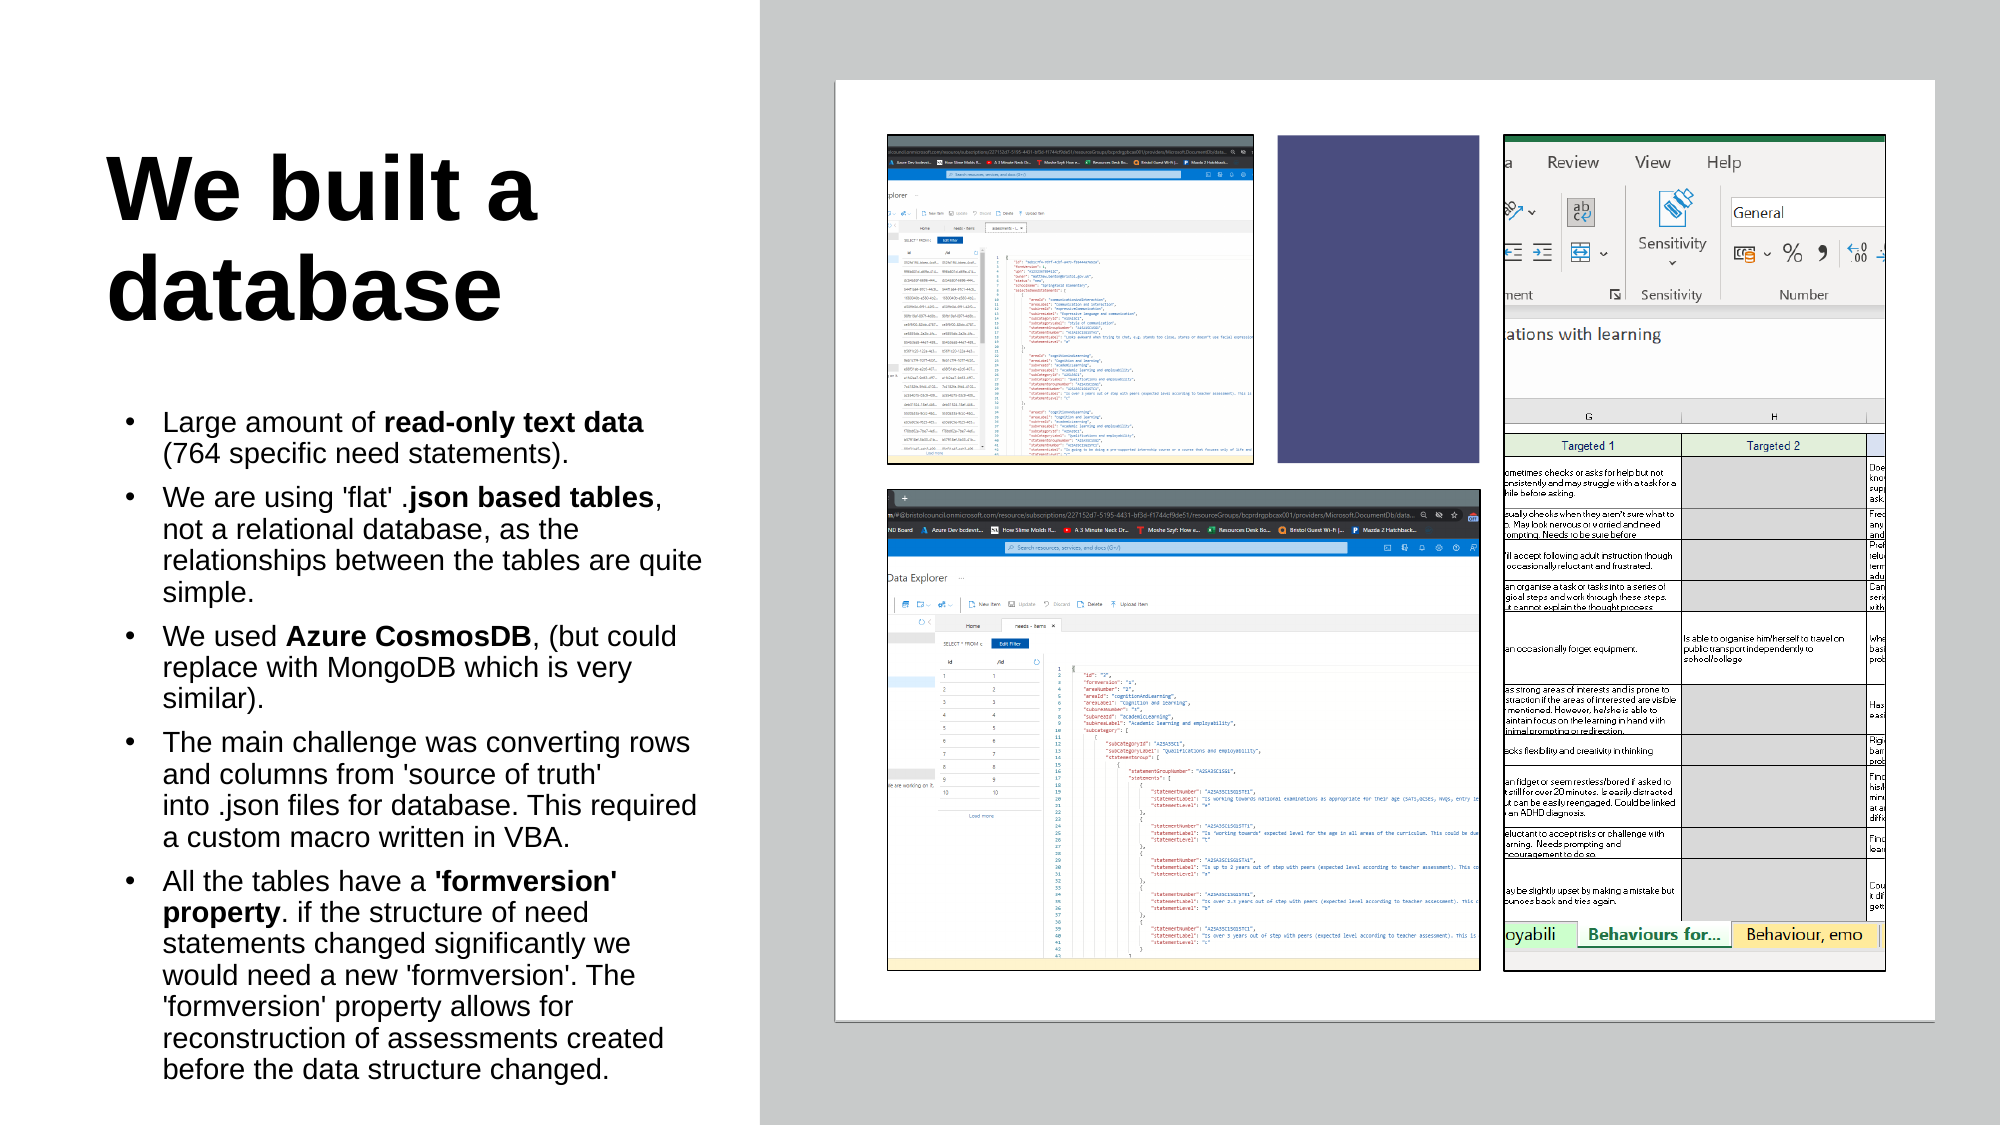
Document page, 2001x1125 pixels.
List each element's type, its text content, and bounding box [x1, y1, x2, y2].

text_box [759, 0, 2000, 1125]
picture [1504, 135, 1885, 971]
picture [888, 135, 1253, 464]
title We built a database [91, 103, 735, 379]
picture [888, 490, 1480, 970]
text_box Large amount of read-only text data (764 specific need statements). We are using 'flat' .json based tables, not a relational database, as the relationships between the tables are quite simple. We used Azure CosmosDB, (but could replace with MongoDB which is very similar). The main challenge was converting rows and columns from 'source of truth' into .json files for database. This required a custom macro written in VBA. All the tables have a 'formversion' property. if the structure of need statements changed significantly we would need a new 'formversion'. The 'formversion' property allows for reconstruction of assessments created before the data structure changed. [91, 399, 722, 1125]
